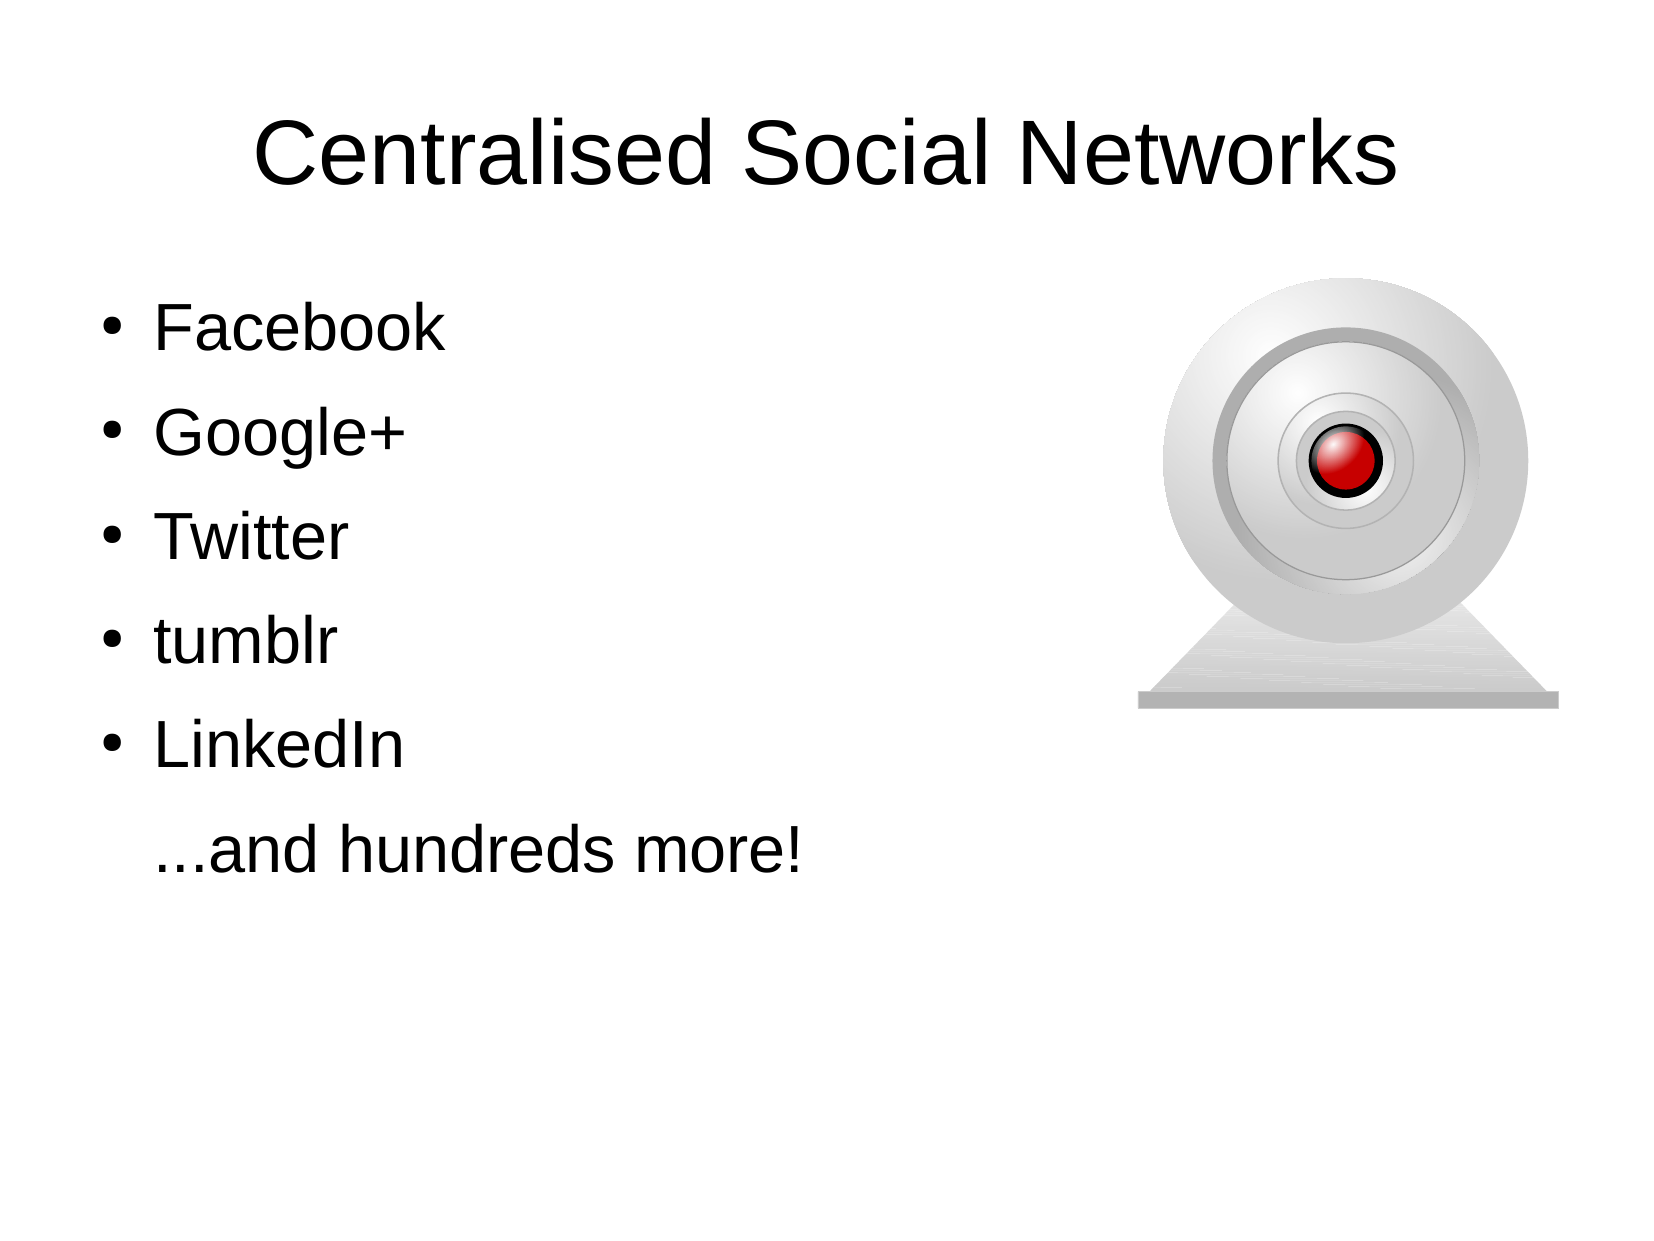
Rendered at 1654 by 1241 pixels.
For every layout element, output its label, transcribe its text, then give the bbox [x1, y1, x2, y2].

picture [1137, 278, 1560, 709]
list Facebook Google+ Twitter tumblr LinkedIn ...and hundreds more! [82, 290, 1571, 1010]
title Centralised Social Networks [82, 49, 1571, 257]
